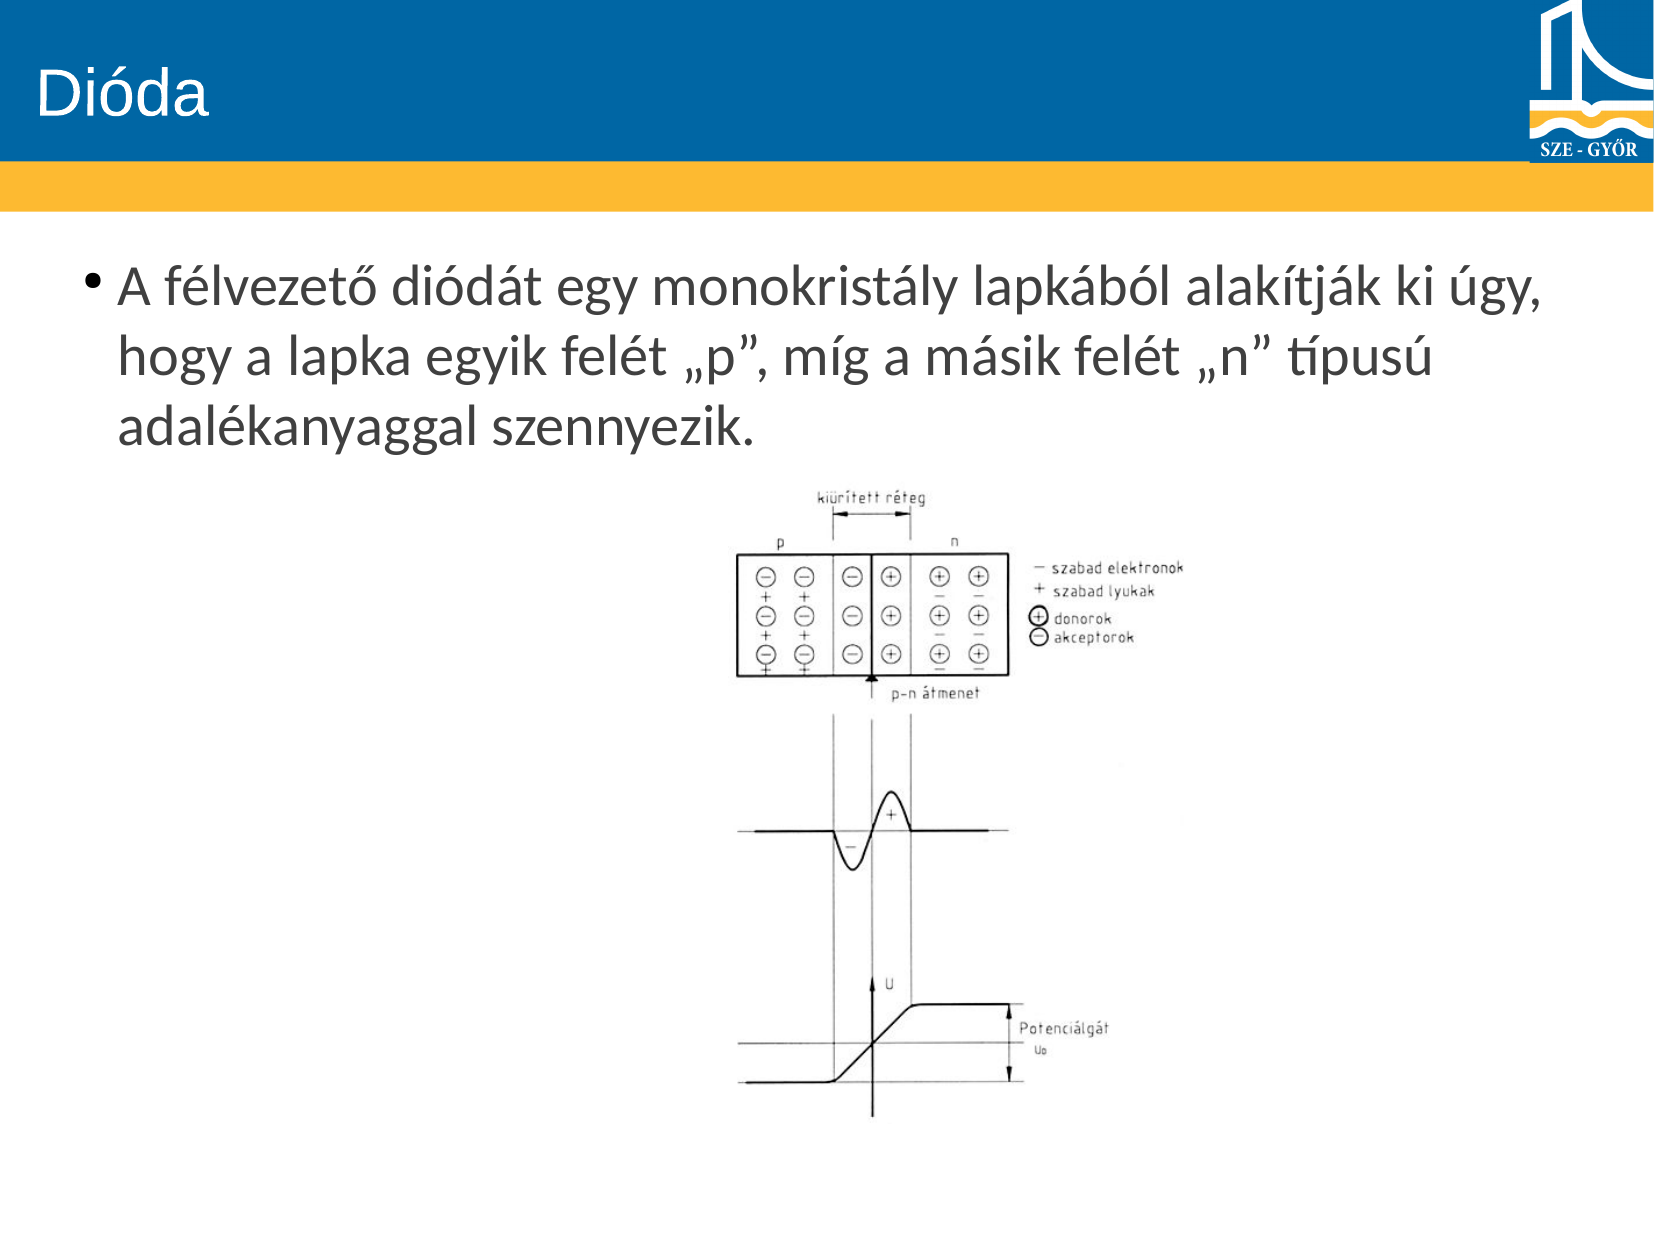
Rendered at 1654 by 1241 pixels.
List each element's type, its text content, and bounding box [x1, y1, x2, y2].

text_box A félvezető diódát egy monokristály lapkából alakítják ki úgy, hogy a lapka egyik felét „p”, míg a másik felét „n” típusú adalékanyaggal szennyezik. [82, 247, 1571, 1198]
picture [728, 472, 1193, 1124]
picture [1529, 0, 1654, 163]
text_box Dióda [34, 48, 1524, 144]
